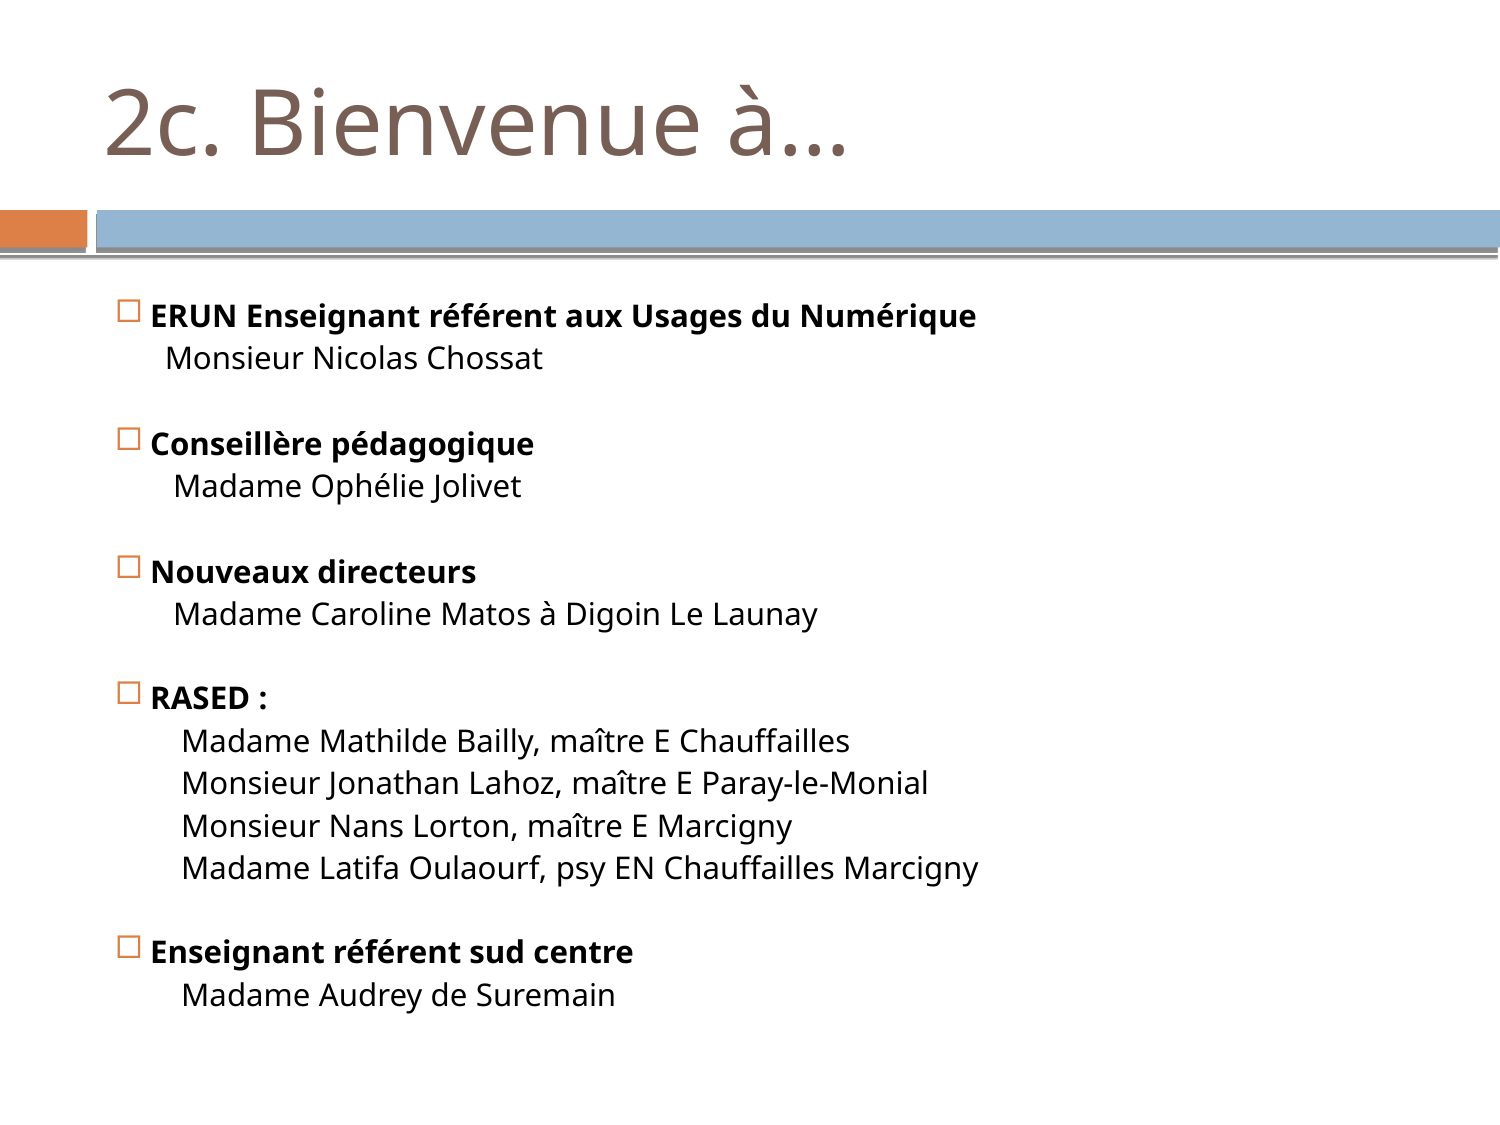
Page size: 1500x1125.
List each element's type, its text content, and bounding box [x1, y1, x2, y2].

title 2c. Bienvenue à… [88, 37, 1294, 200]
list ERUN Enseignant référent aux Usages du Numérique Monsieur Nicolas Chossat Conseillère pédagogique Madame Ophélie Jolivet Nouveaux directeurs Madame Caroline Matos à Digoin Le Launay RASED : Madame Mathilde Bailly, maître E Chauffailles Monsieur Jonathan Lahoz, maître E Paray-le-Monial Monsieur Nans Lorton, maître E Marcigny Madame Latifa Oulaourf, psy EN Chauffailles Marcigny Enseignant référent sud centre Madame Audrey de Suremain [100, 262, 1438, 1083]
